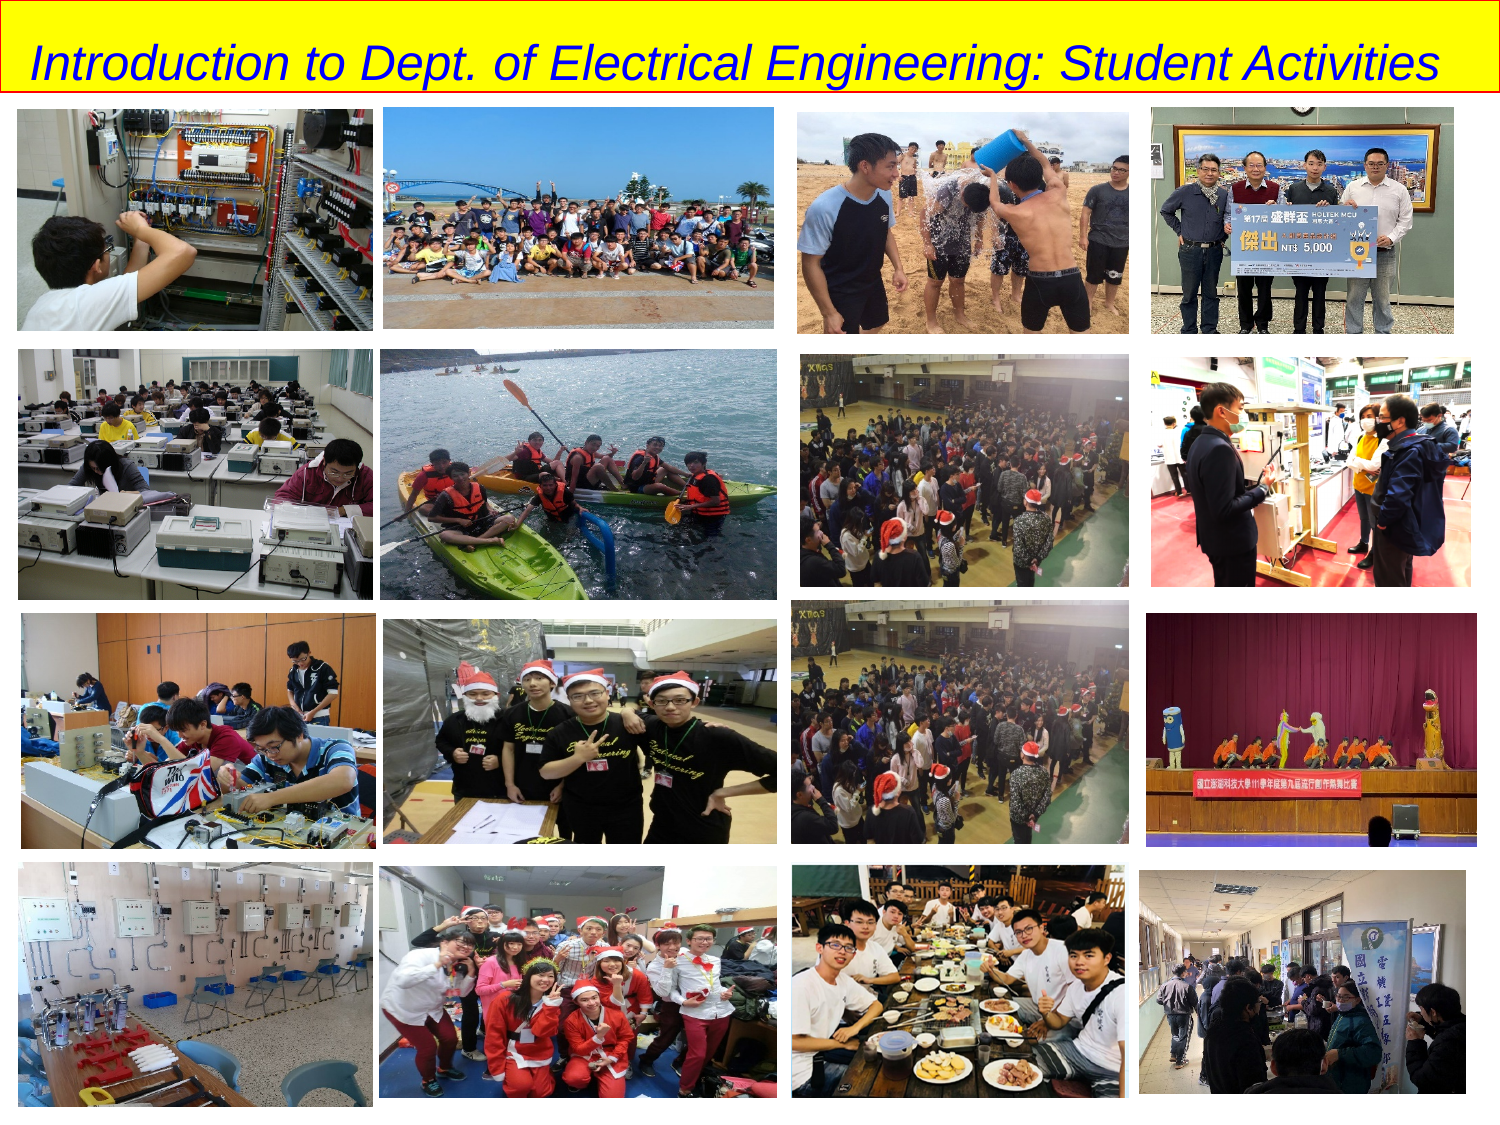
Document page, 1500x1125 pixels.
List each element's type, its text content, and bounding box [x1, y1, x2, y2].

picture [21, 613, 376, 849]
picture [18, 349, 373, 600]
picture [379, 866, 777, 1098]
picture [17, 109, 373, 331]
picture [383, 619, 777, 844]
picture [1151, 357, 1471, 587]
picture [1139, 870, 1466, 1094]
picture [18, 862, 373, 1107]
picture [383, 107, 774, 329]
picture [791, 862, 1129, 1107]
picture [1146, 613, 1477, 847]
picture [800, 354, 1129, 587]
picture [791, 600, 1129, 844]
picture [380, 350, 777, 600]
text_box Introduction to Dept. of Electrical Engineering: Student Activities [1, 1, 1499, 91]
picture [797, 112, 1129, 334]
picture [1151, 107, 1454, 334]
